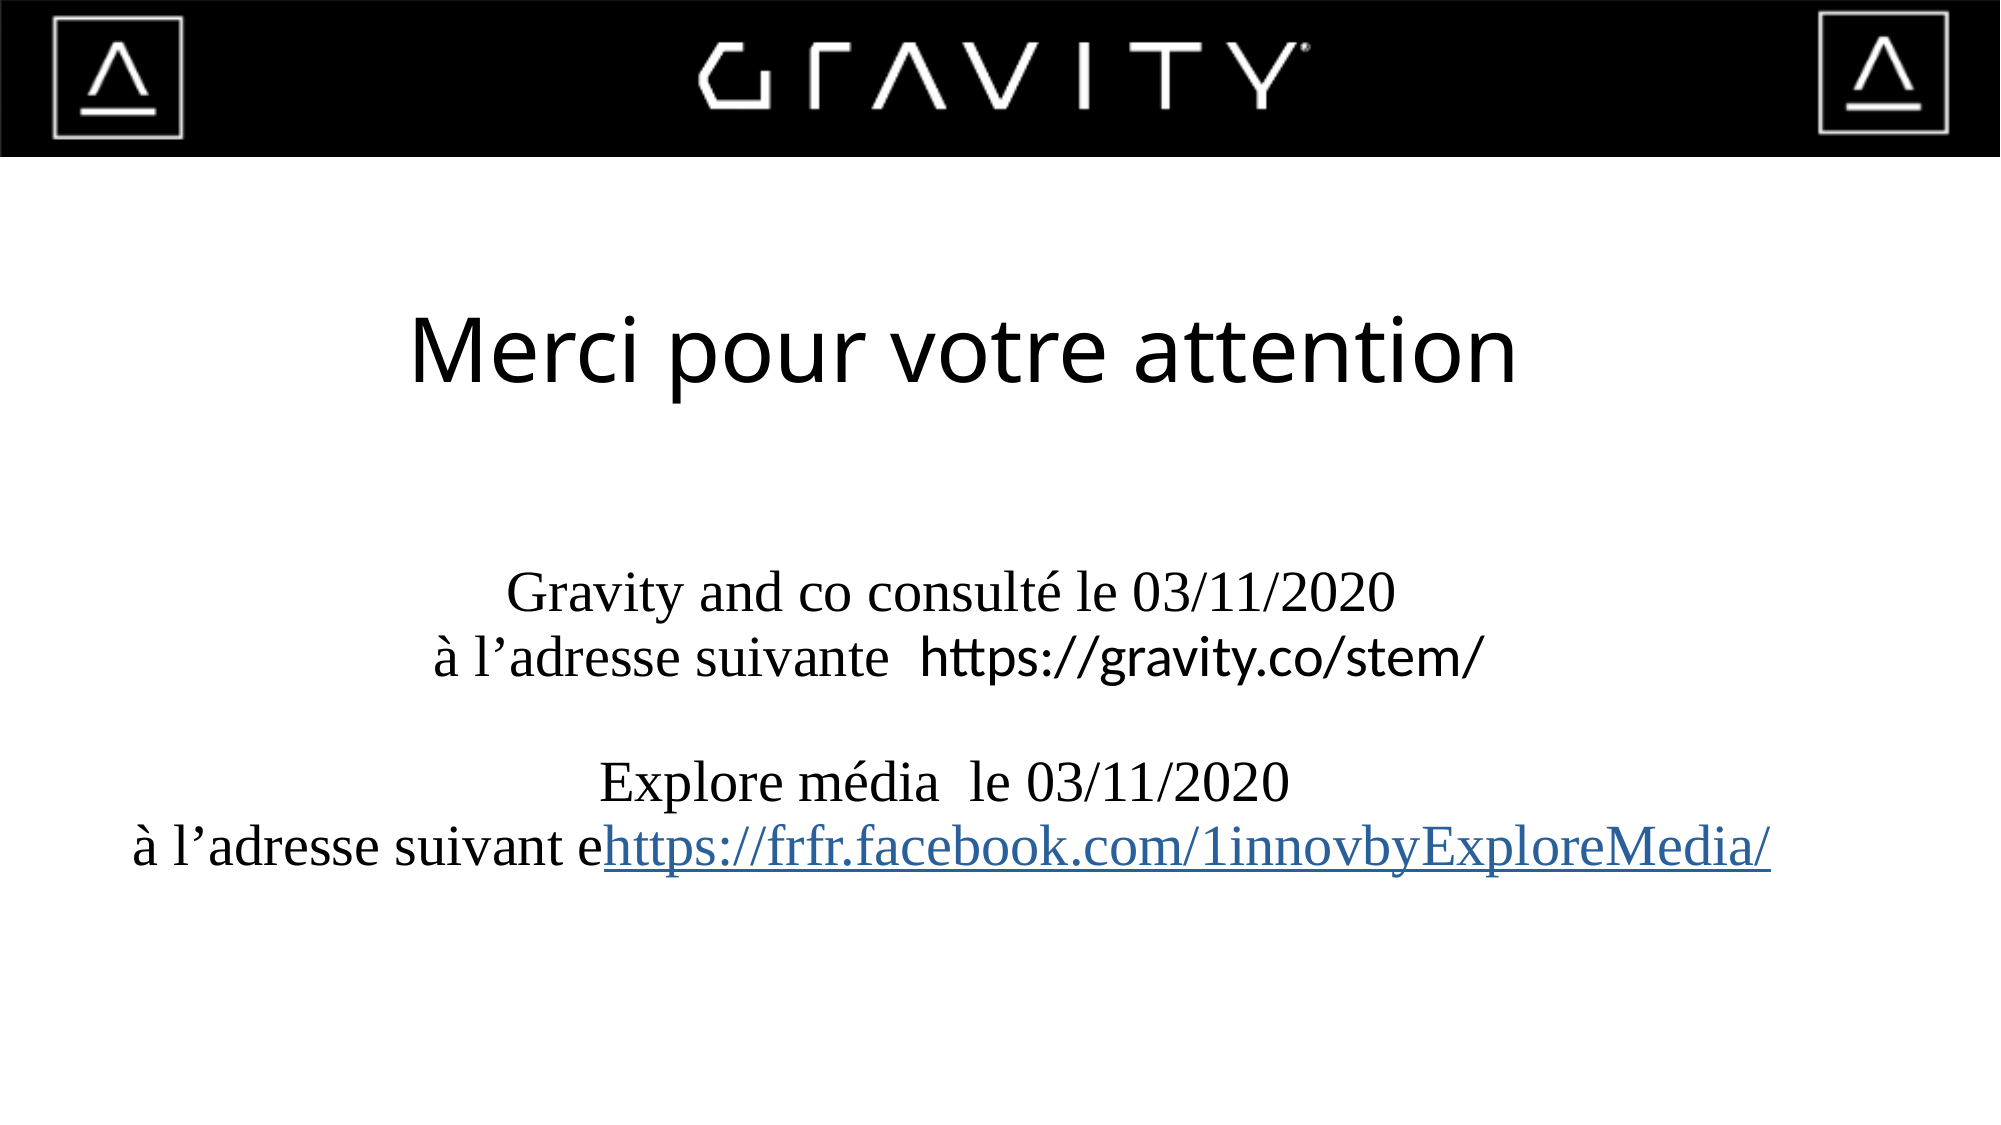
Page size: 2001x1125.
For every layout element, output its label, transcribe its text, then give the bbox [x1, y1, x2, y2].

picture [0, 0, 2000, 157]
text_box Gravity and co consulté le 03/11/2020 à l’adresse suivante https://gravity.co/stem/ Explore média le 03/11/2020 à l’adresse suivant ehttps://frfr.facebook.com/1innovbyExploreMedia/ [118, 552, 1787, 886]
text_box Merci pour votre attention [102, 195, 1827, 414]
